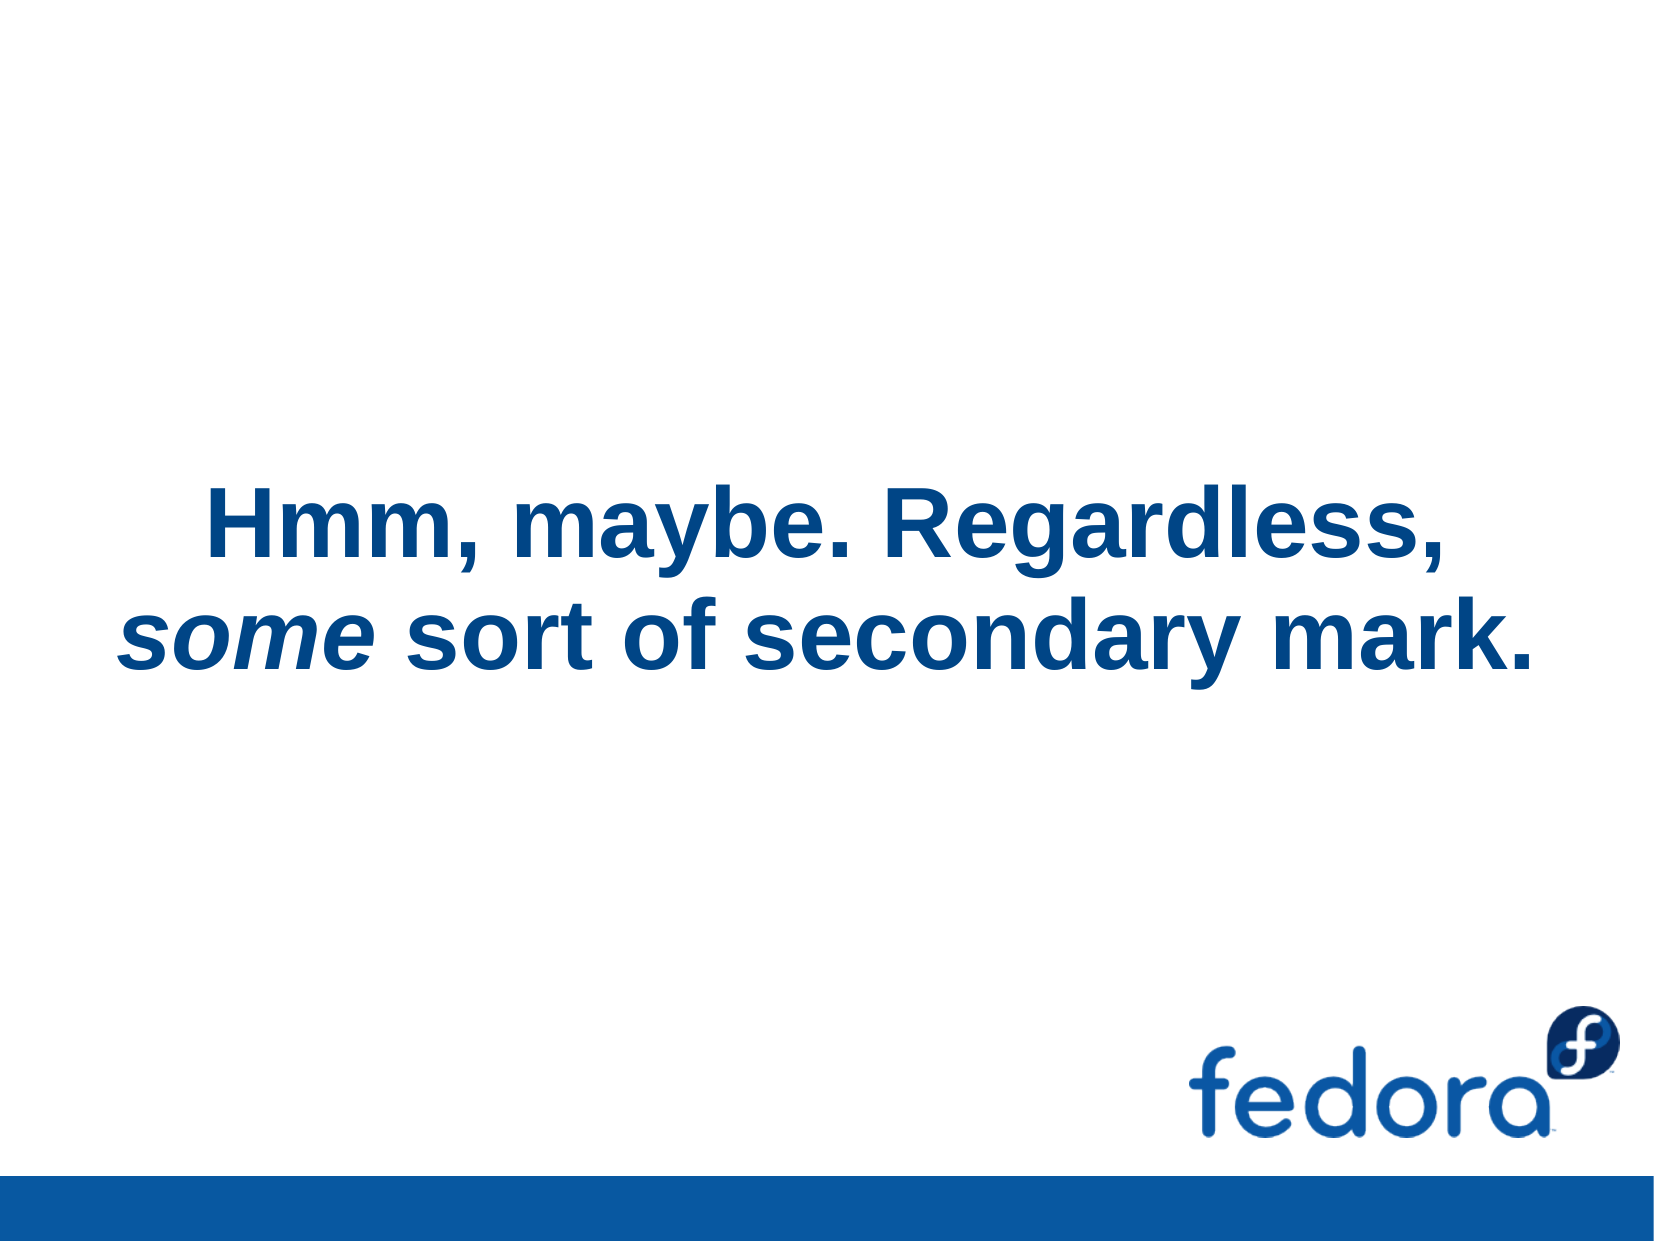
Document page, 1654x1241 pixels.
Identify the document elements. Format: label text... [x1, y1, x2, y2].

title Hmm, maybe. Regardless, some sort of secondary mark. [82, 49, 1571, 1109]
picture [1189, 1006, 1620, 1138]
picture [0, 1176, 1654, 1241]
